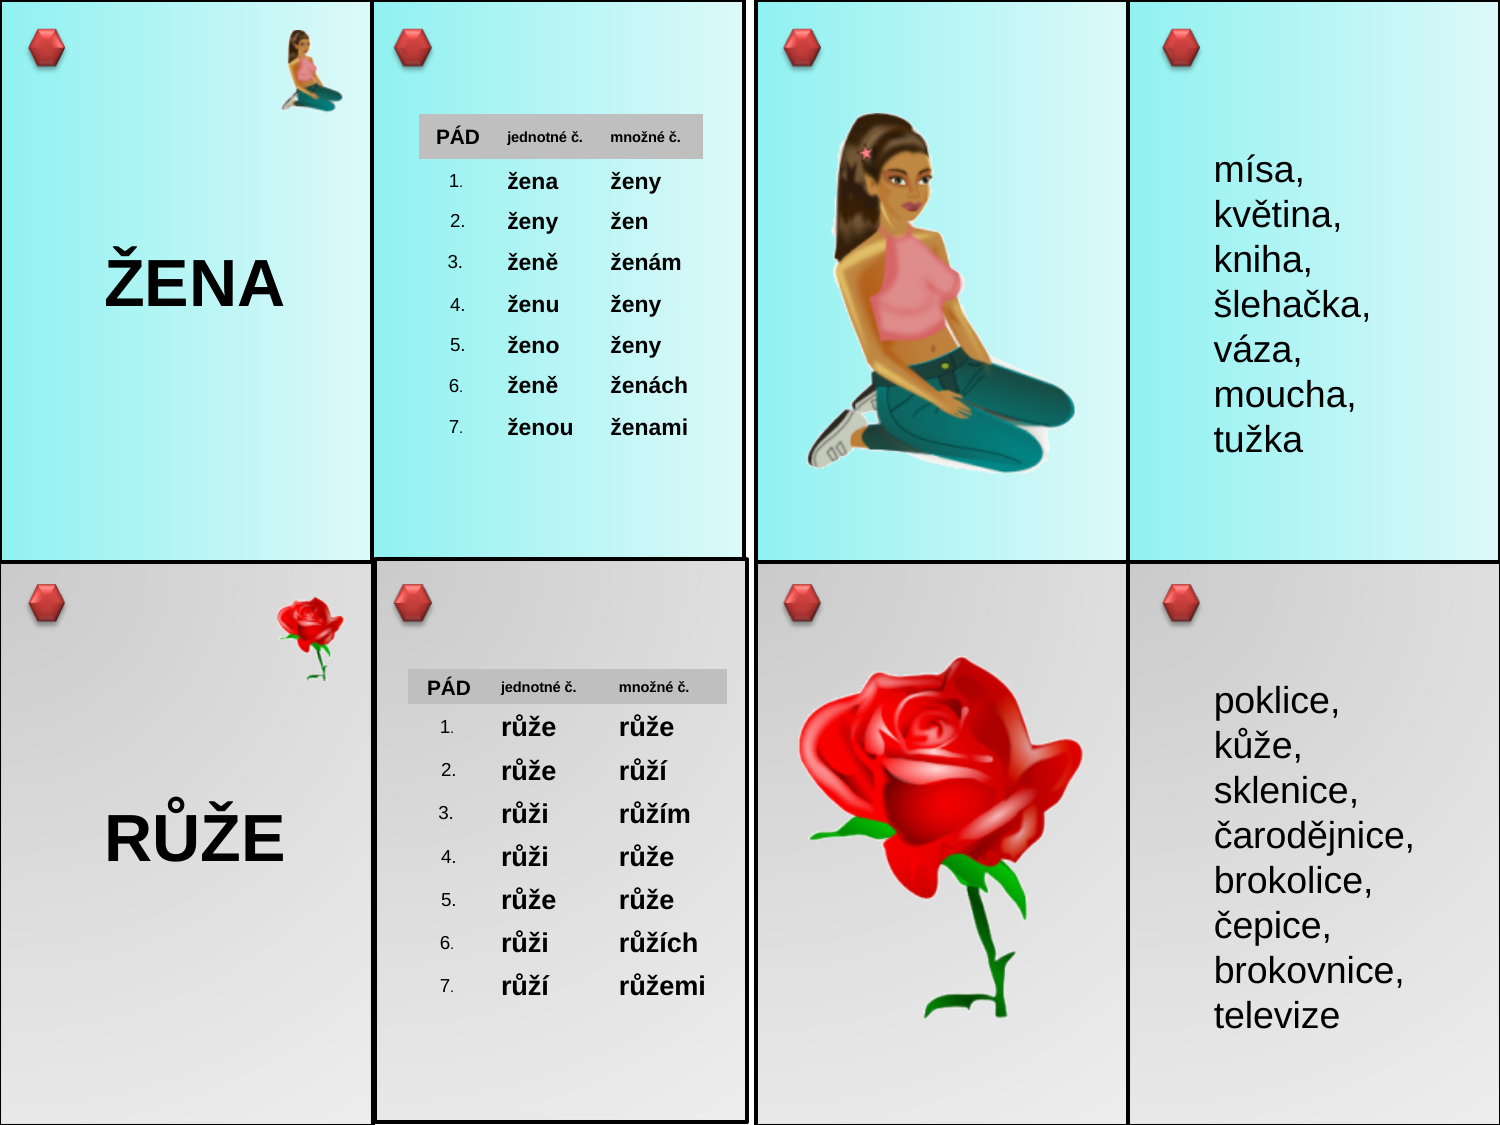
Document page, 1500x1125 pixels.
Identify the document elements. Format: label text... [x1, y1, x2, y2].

text_box RŮŽE [89, 786, 302, 883]
table_cell růže [490, 748, 608, 791]
table_cell 6. [419, 364, 497, 405]
table_cell růží [608, 748, 727, 791]
table_header množné č. [600, 114, 703, 159]
table_cell 1. [419, 159, 497, 201]
table_cell ženám [600, 240, 703, 283]
picture [385, 24, 441, 79]
table_cell žena [497, 159, 600, 201]
table_cell ženě [497, 364, 600, 405]
table_cell růže [608, 834, 727, 877]
table_cell růžích [608, 920, 727, 963]
picture [785, 113, 1081, 478]
picture [277, 30, 344, 114]
picture [753, 559, 1500, 1125]
table_cell 3. [419, 240, 497, 283]
table_cell 4. [419, 283, 497, 325]
picture [19, 24, 74, 79]
text_box [755, 0, 1500, 559]
picture [0, 556, 750, 1125]
table_header jednotné č. [497, 114, 600, 159]
table_cell růže [490, 704, 608, 748]
text_box ŽENA [89, 231, 302, 328]
table_cell 4. [408, 834, 490, 877]
table_cell ženách [600, 364, 703, 405]
picture [1153, 24, 1209, 79]
table_cell ženě [497, 240, 600, 283]
table_cell růží [490, 963, 608, 1007]
table_cell 2. [419, 201, 497, 240]
table_cell růže [608, 877, 727, 920]
table_cell ženu [497, 283, 600, 325]
table_cell ženami [600, 405, 703, 447]
table_cell růžemi [608, 963, 727, 1007]
table_cell růži [490, 791, 608, 834]
table_cell růži [490, 834, 608, 877]
table_cell žen [600, 201, 703, 240]
table_header jednotné č. [490, 669, 608, 704]
table_cell růži [490, 920, 608, 963]
table_cell ženy [600, 159, 703, 201]
table_header PÁD [408, 669, 490, 704]
table_cell růžím [608, 791, 727, 834]
table_cell 1. [408, 704, 490, 748]
table_cell růže [608, 704, 727, 748]
text_box poklice, kůže, sklenice, čarodějnice, brokolice, čepice, brokovnice, televize [1198, 668, 1436, 1045]
table_cell ženy [600, 325, 703, 364]
table_cell ženy [497, 201, 600, 240]
table_cell ženy [600, 283, 703, 325]
text_box mísa, květina, kniha, šlehačka, váza, moucha, tužka [1198, 137, 1424, 468]
picture [774, 24, 830, 79]
table_cell 3. [408, 791, 490, 834]
table_cell 7. [408, 963, 490, 1007]
table_cell růže [490, 877, 608, 920]
table_header PÁD [419, 114, 497, 159]
table_cell 7. [419, 405, 497, 447]
table_cell 5. [408, 877, 490, 920]
table_cell ženo [497, 325, 600, 364]
table_cell 5. [419, 325, 497, 364]
table_cell 6. [408, 920, 490, 963]
table_cell 2. [408, 748, 490, 791]
table_header množné č. [608, 669, 727, 704]
text_box [0, 0, 745, 559]
table_cell ženou [497, 405, 600, 447]
